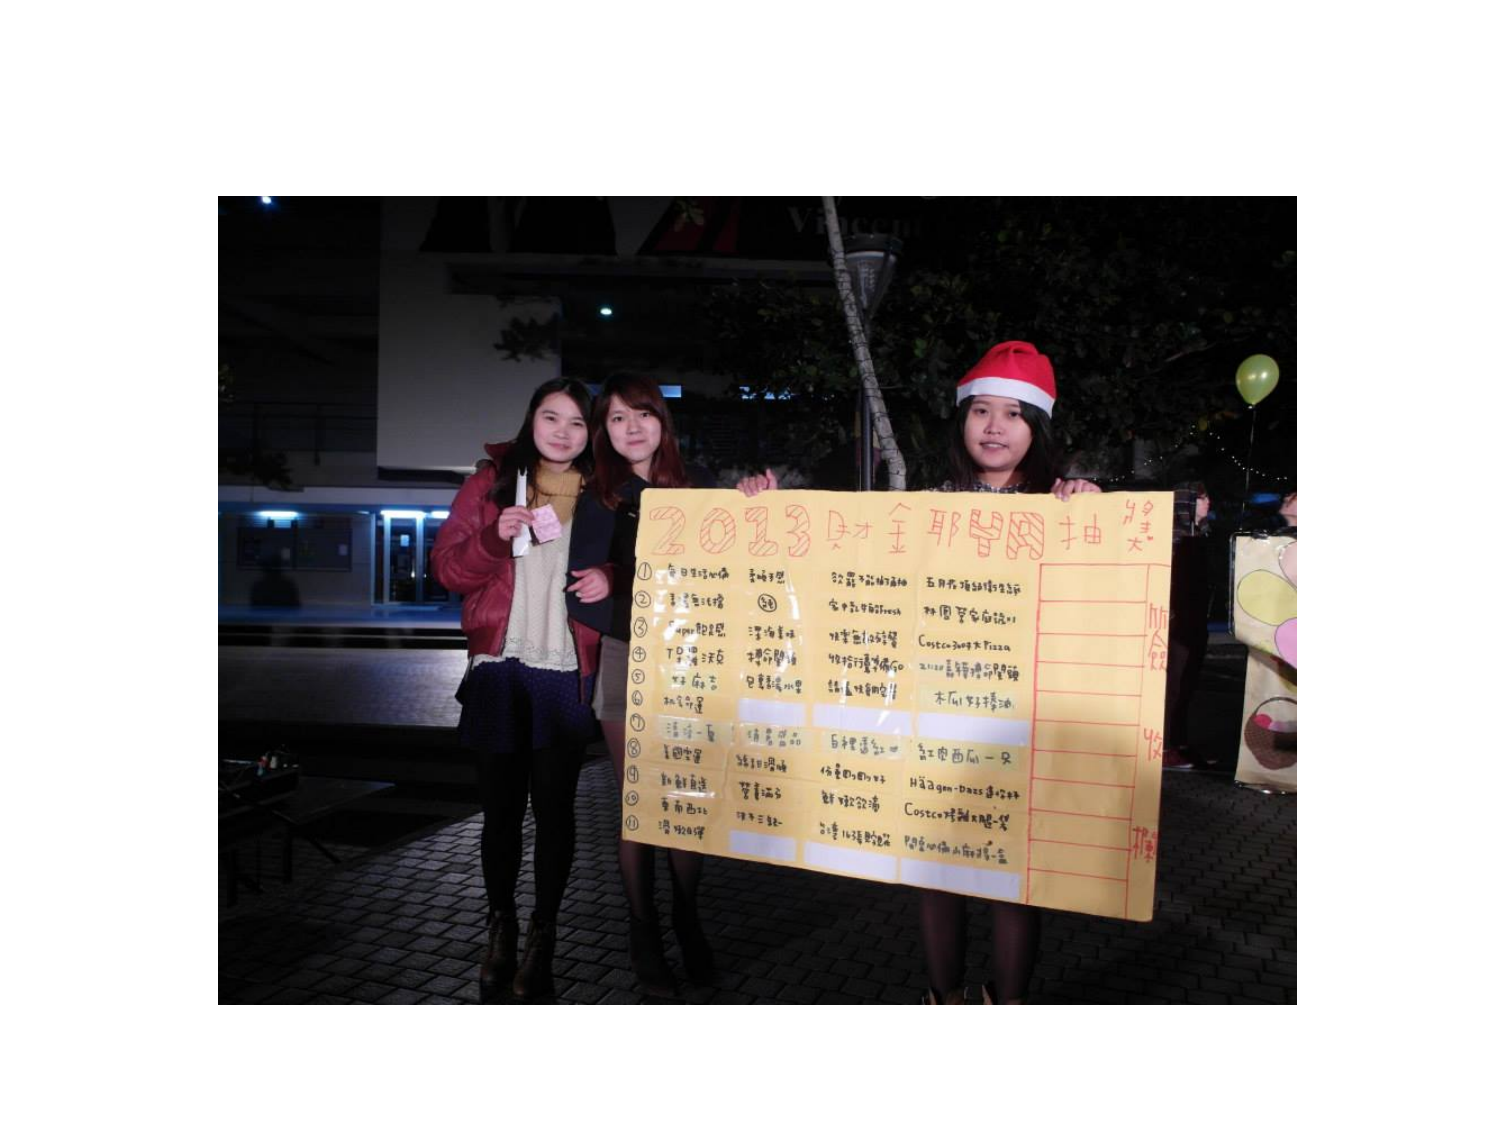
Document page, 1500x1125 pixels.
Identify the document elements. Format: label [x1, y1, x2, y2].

picture [218, 196, 1297, 1005]
